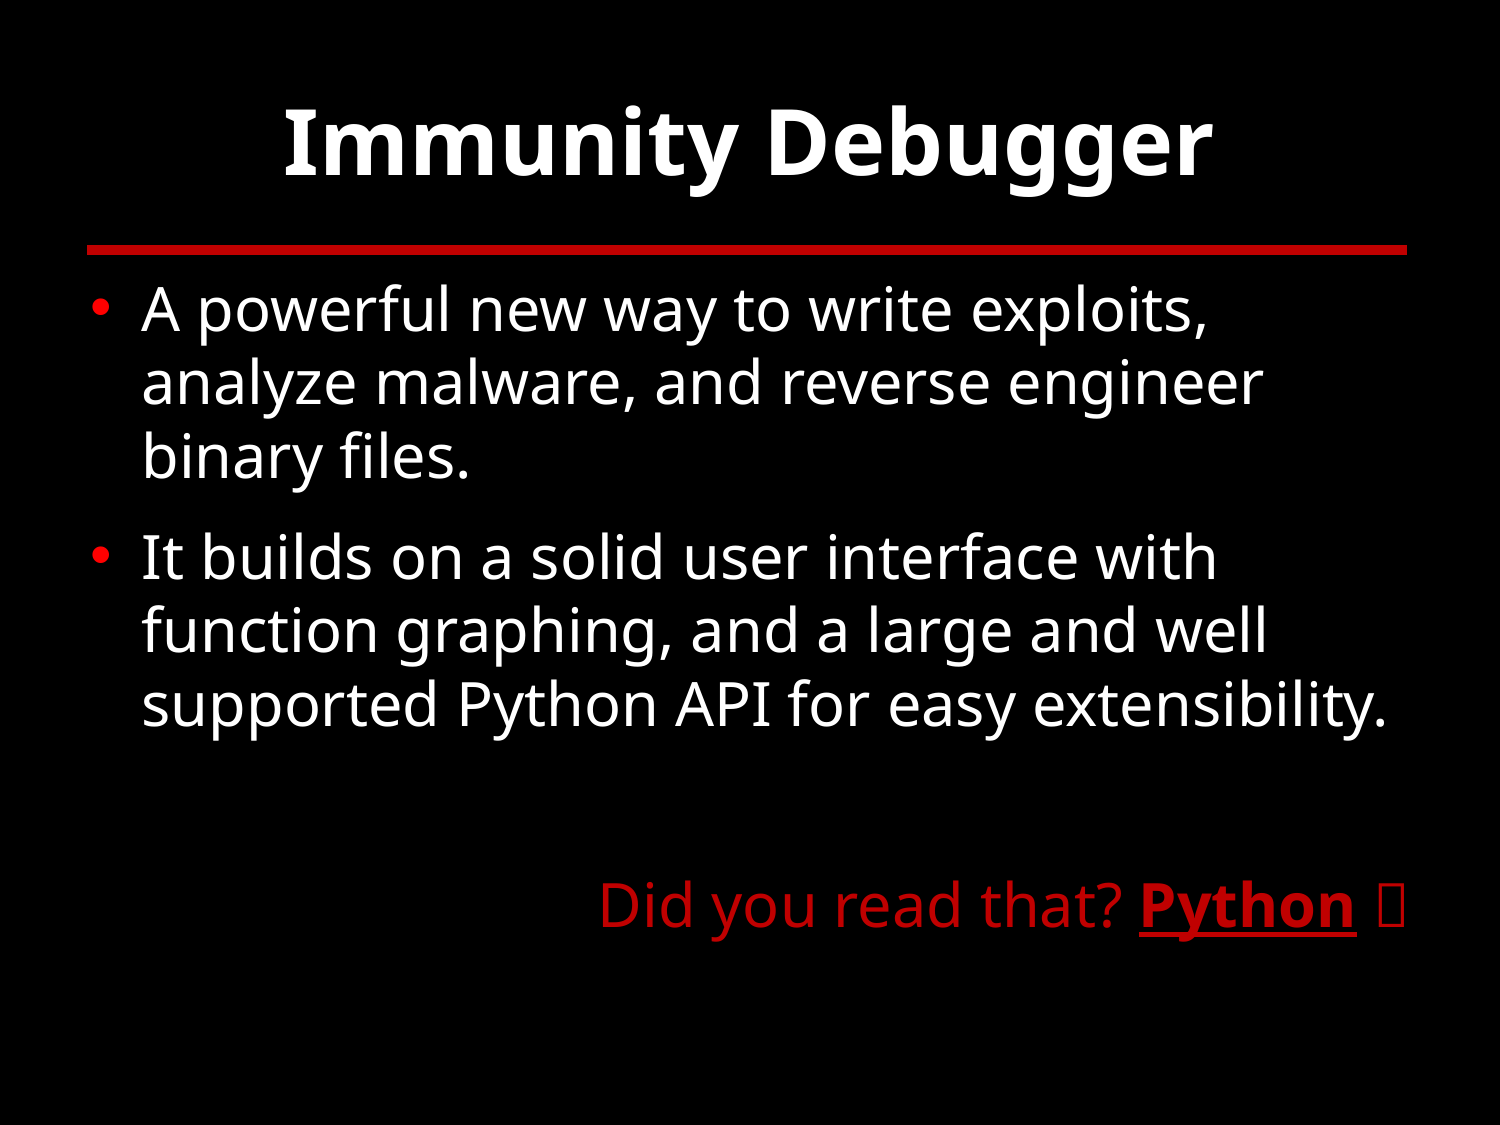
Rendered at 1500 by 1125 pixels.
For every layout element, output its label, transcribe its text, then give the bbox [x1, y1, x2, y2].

title Immunity Debugger [75, 45, 1425, 233]
list A powerful new way to write exploits, analyze malware, and reverse engineer binary files. It builds on a solid user interface with function graphing, and a large and well supported Python API for easy extensibility. Did you read that? Python  [75, 262, 1425, 1005]
